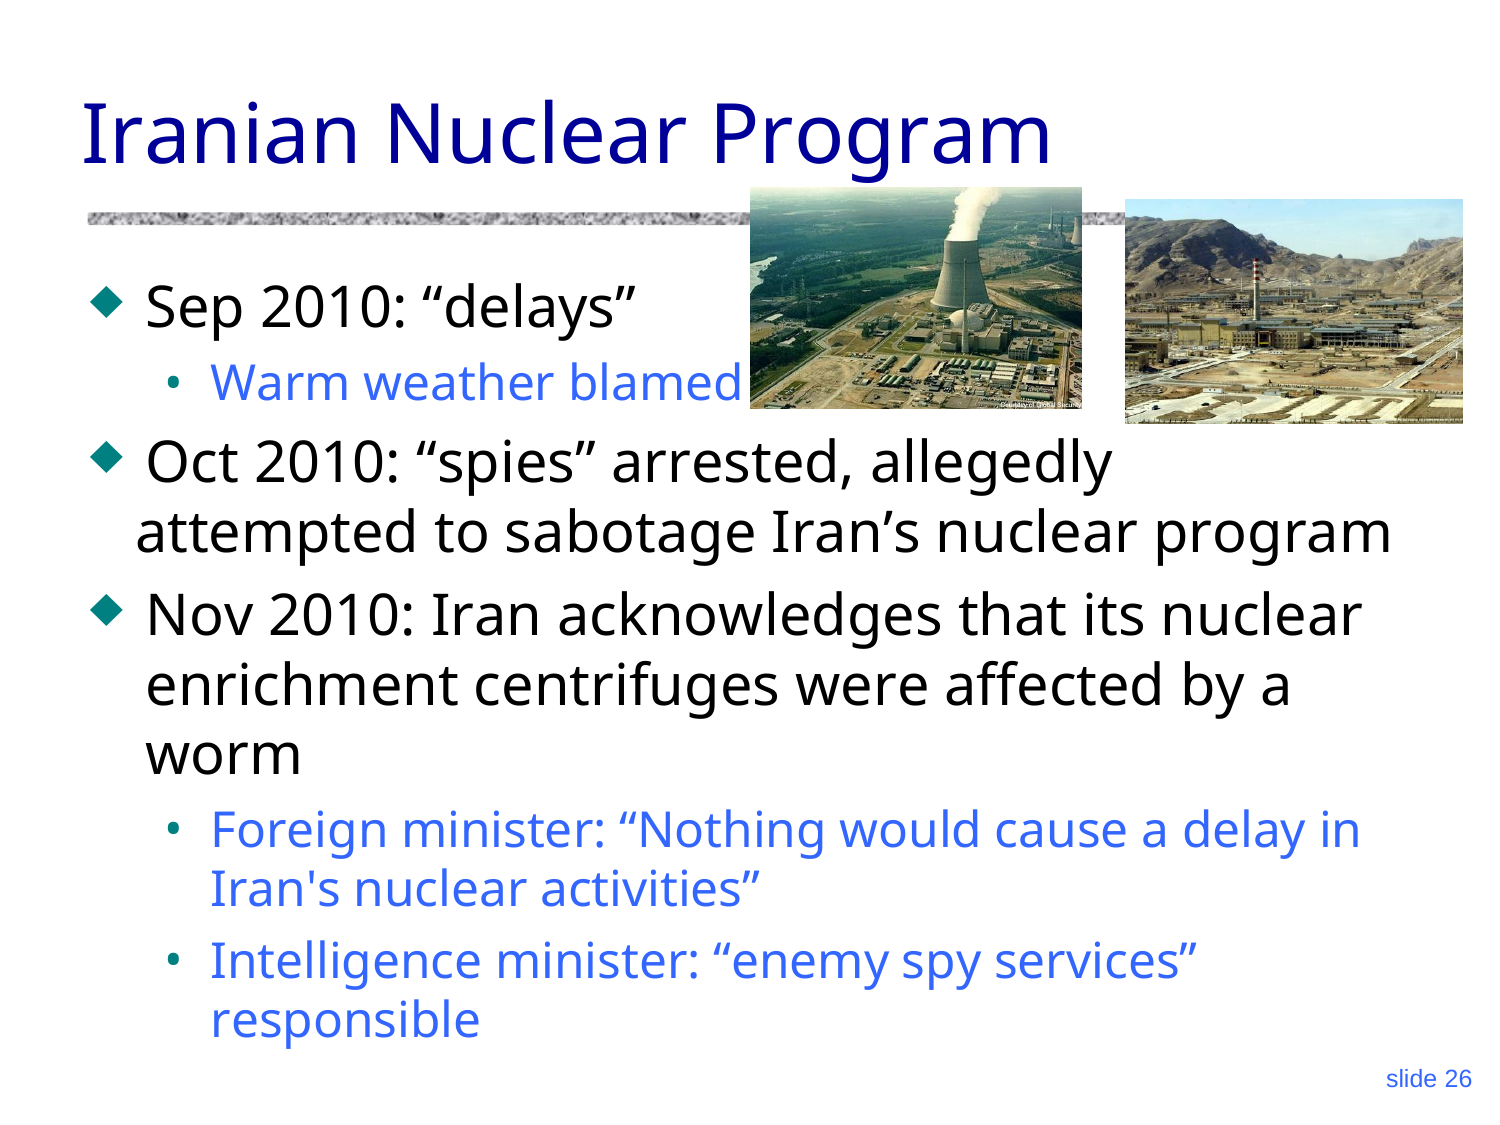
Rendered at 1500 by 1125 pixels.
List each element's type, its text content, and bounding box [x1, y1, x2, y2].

picture [87, 187, 1463, 424]
title Iranian Nuclear Program [66, 37, 1342, 188]
list Sep 2010: “delays” Warm weather blamed Oct 2010: “spies” arrested, allegedly attempted to sabotage Iran’s nuclear program Nov 2010: Iran acknowledges that its nuclear enrichment centrifuges were affected by a worm Foreign minister: “Nothing would cause a delay in Iran's nuclear activities” Intelligence minister: “enemy spy services” responsible [74, 262, 1450, 1063]
text_box slide <number> [1174, 1025, 1488, 1101]
